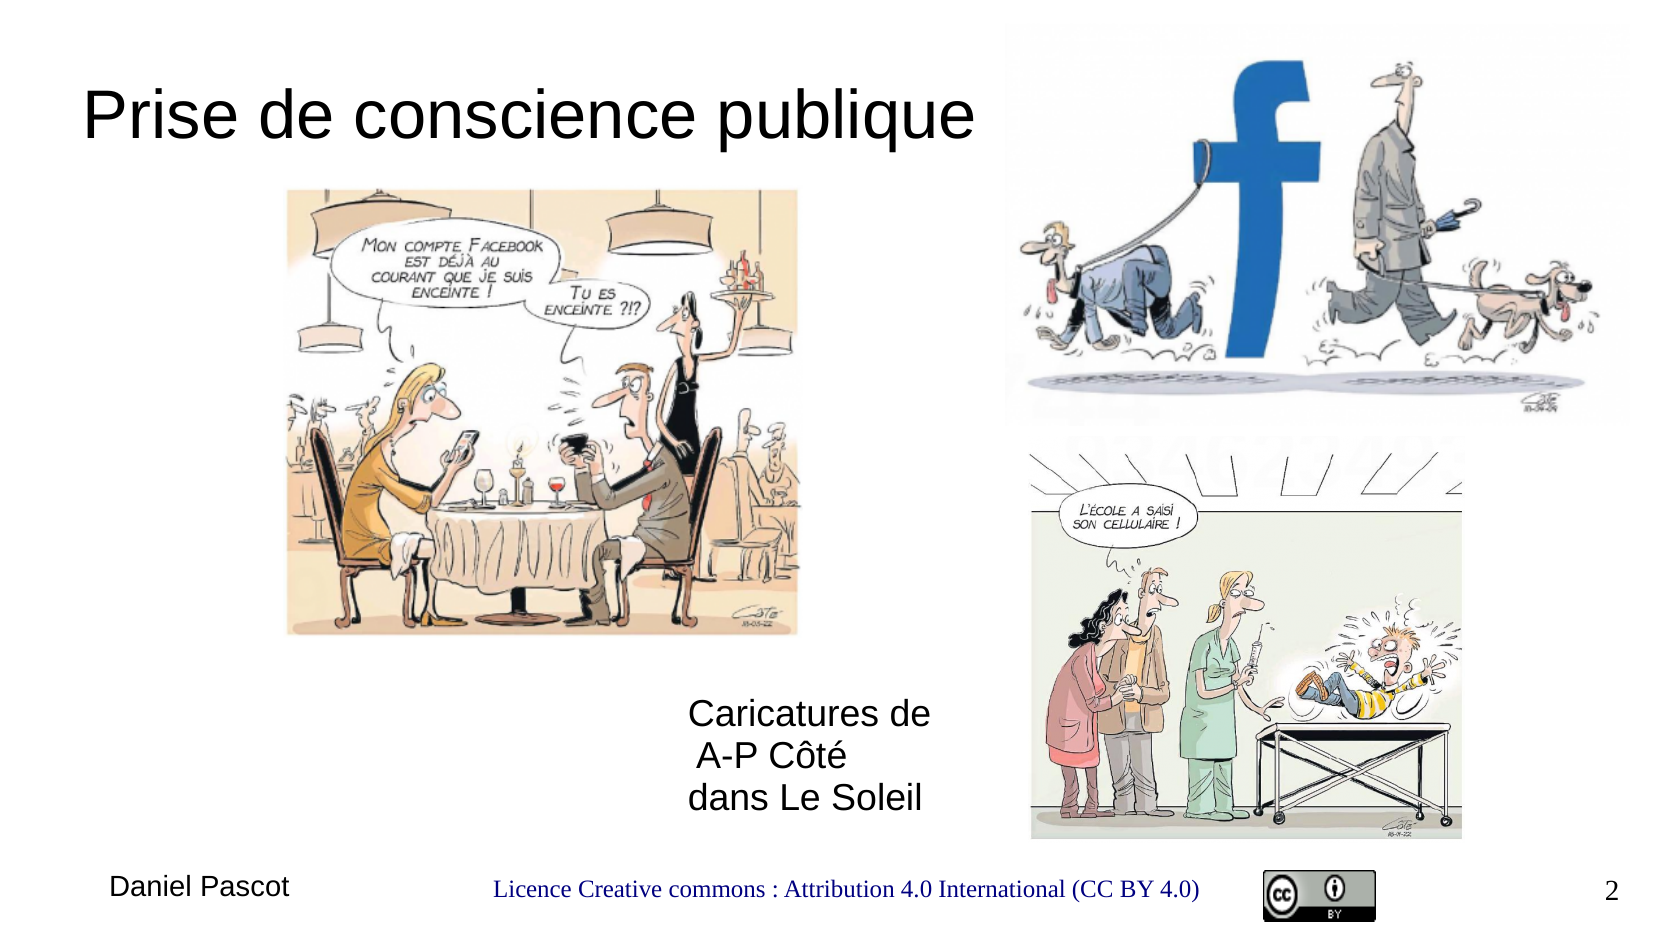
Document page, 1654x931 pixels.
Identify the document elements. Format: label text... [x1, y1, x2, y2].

picture [283, 185, 803, 638]
text_box Caricatures de A-P Côté dans Le Soleil [673, 685, 952, 839]
title Prise de conscience publique [82, 37, 1005, 193]
picture [1028, 436, 1465, 843]
picture [1005, 23, 1630, 426]
picture [1263, 870, 1376, 922]
